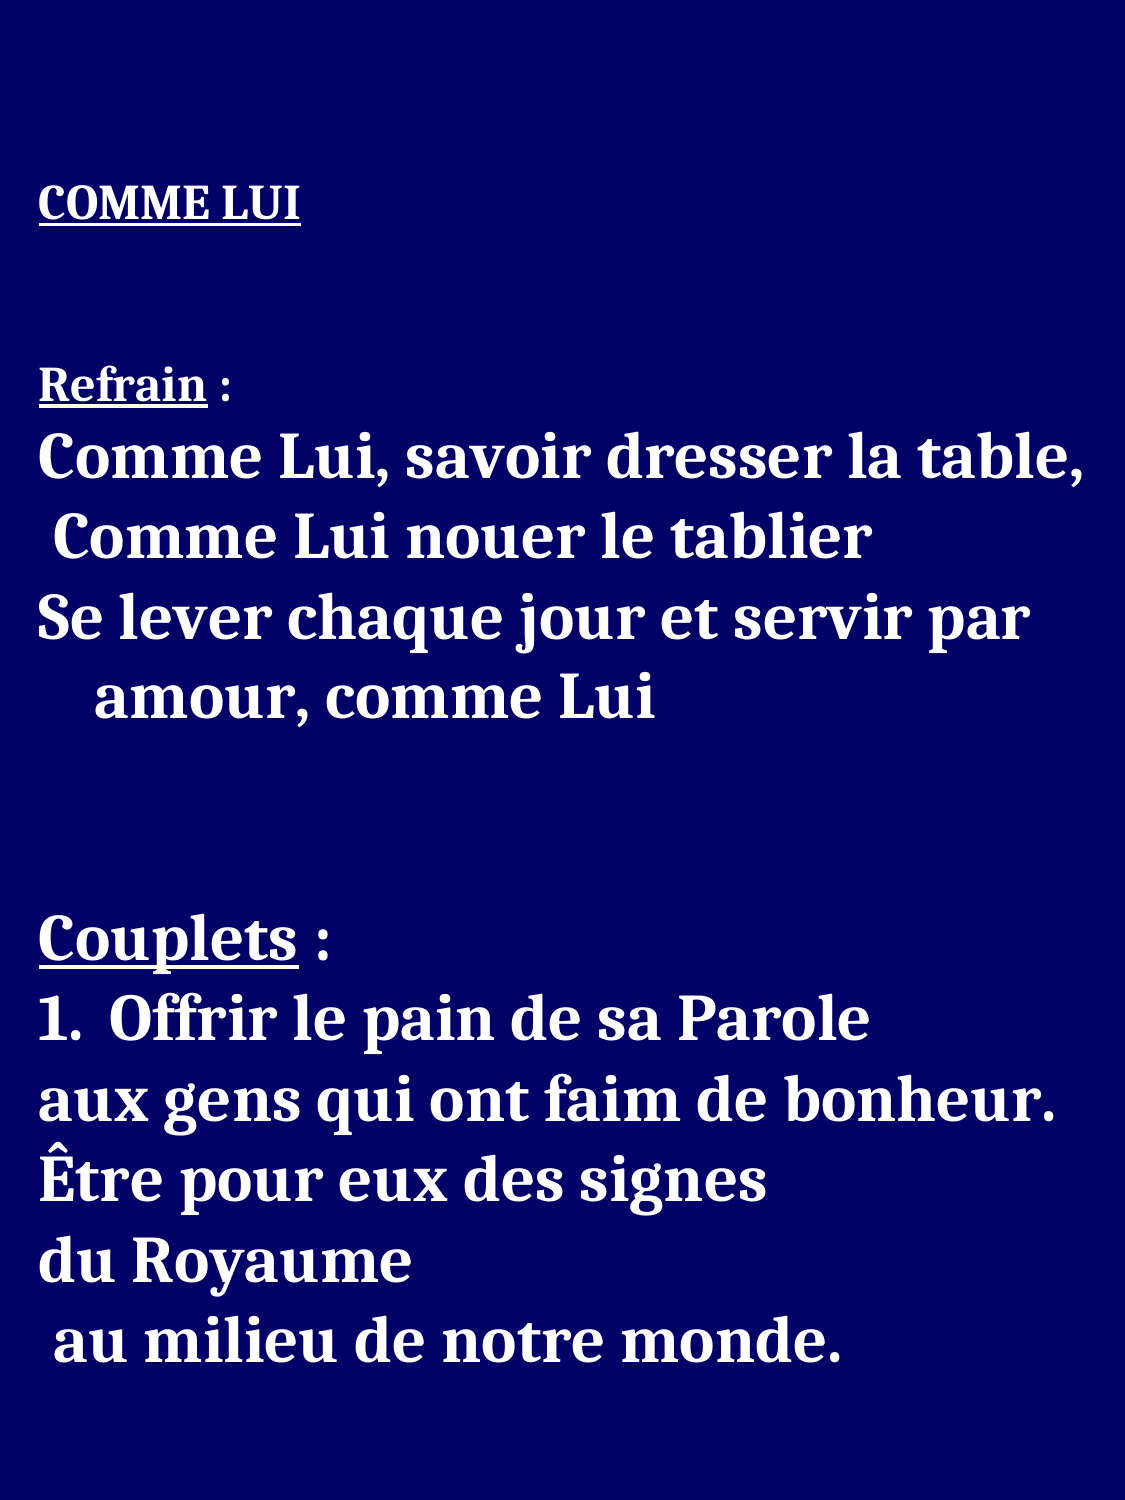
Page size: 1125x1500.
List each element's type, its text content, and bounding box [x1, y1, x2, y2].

text_box COMME LUI Refrain : Comme Lui, savoir dresser la table, Comme Lui nouer le tablier Se lever chaque jour et servir par amour, comme Lui Couplets : Offrir le pain de sa Parole aux gens qui ont faim de bonheur. Être pour eux des signes du Royaume au milieu de notre monde. 2. Offrir le pain de sa Présence aux gens qui ont faim d’être aimés. Être pour eux des signes d’espérance au milieu de notre monde. [23, 101, 1125, 1500]
